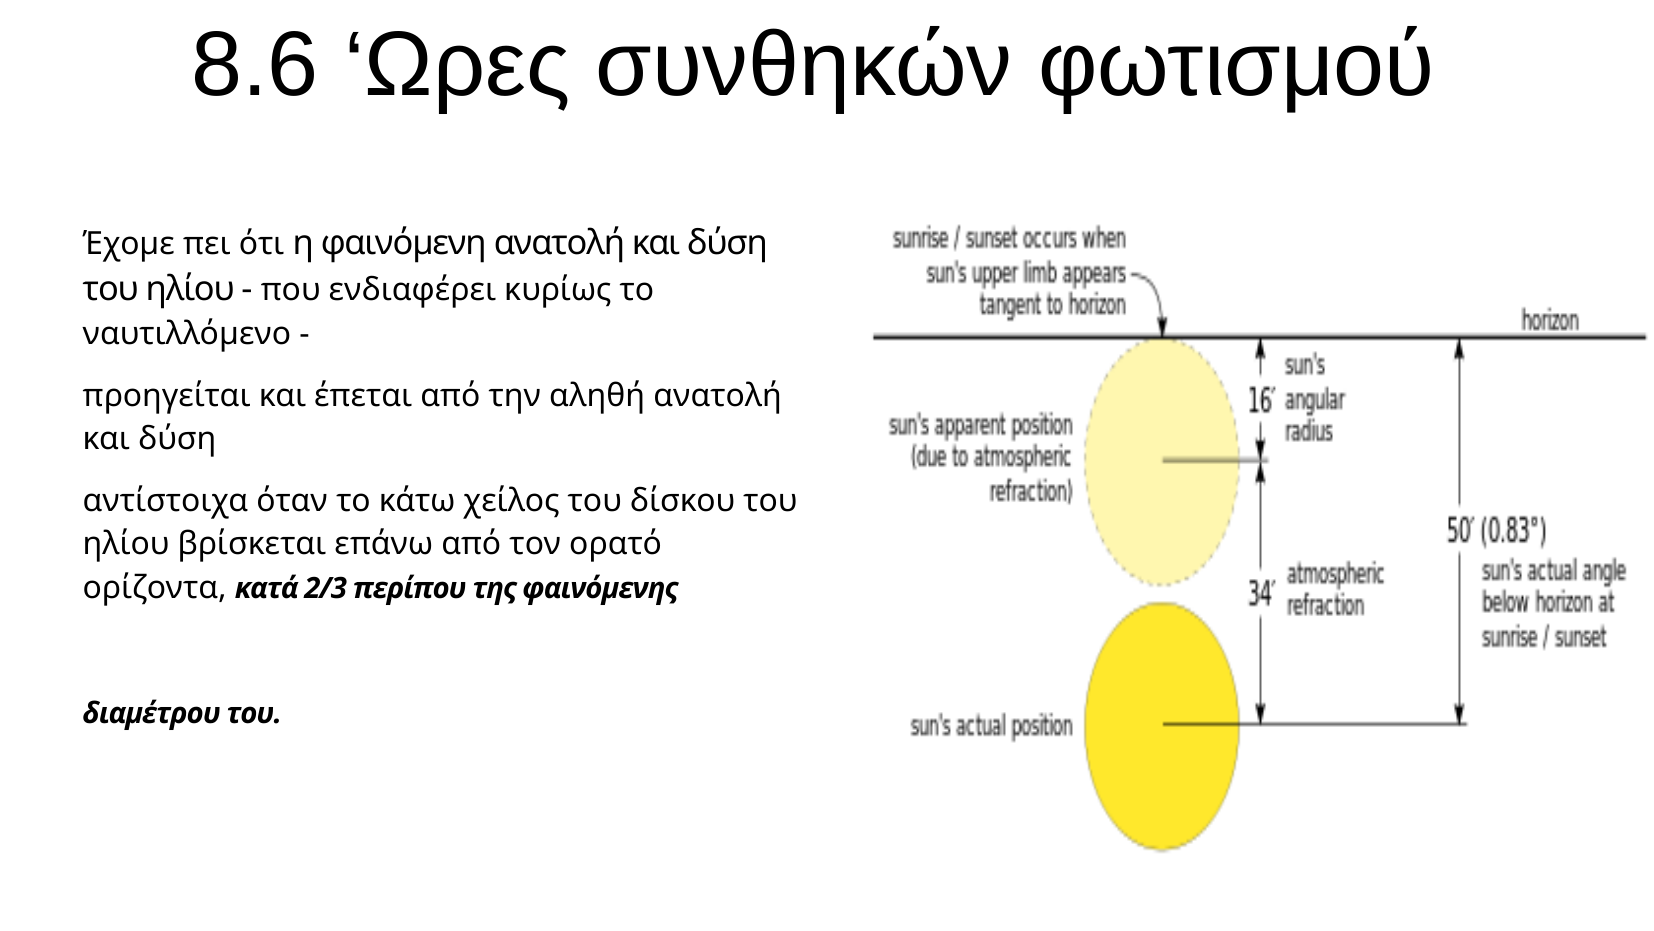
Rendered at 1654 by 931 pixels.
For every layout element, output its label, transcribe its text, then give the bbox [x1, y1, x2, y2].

title 8.6 ‘Ωρες συνθηκών φωτισμού [82, 12, 1571, 218]
list Έχομε πει ότι η φαινόμενη ανατολή και δύση του ηλίου - που ενδιαφέρει κυρίως το ναυτιλλόμενο - προηγείται και έπεται από την αληθή ανατολή και δύση αντίστοιχα όταν το κάτω χείλος του δίσκου του ηλίου βρίσκεται επάνω από τον ορατό ορίζοντα, κατά 2/3 περίπου της φαινόμενης διαμέτρου του. [82, 217, 809, 758]
picture [866, 217, 1654, 863]
